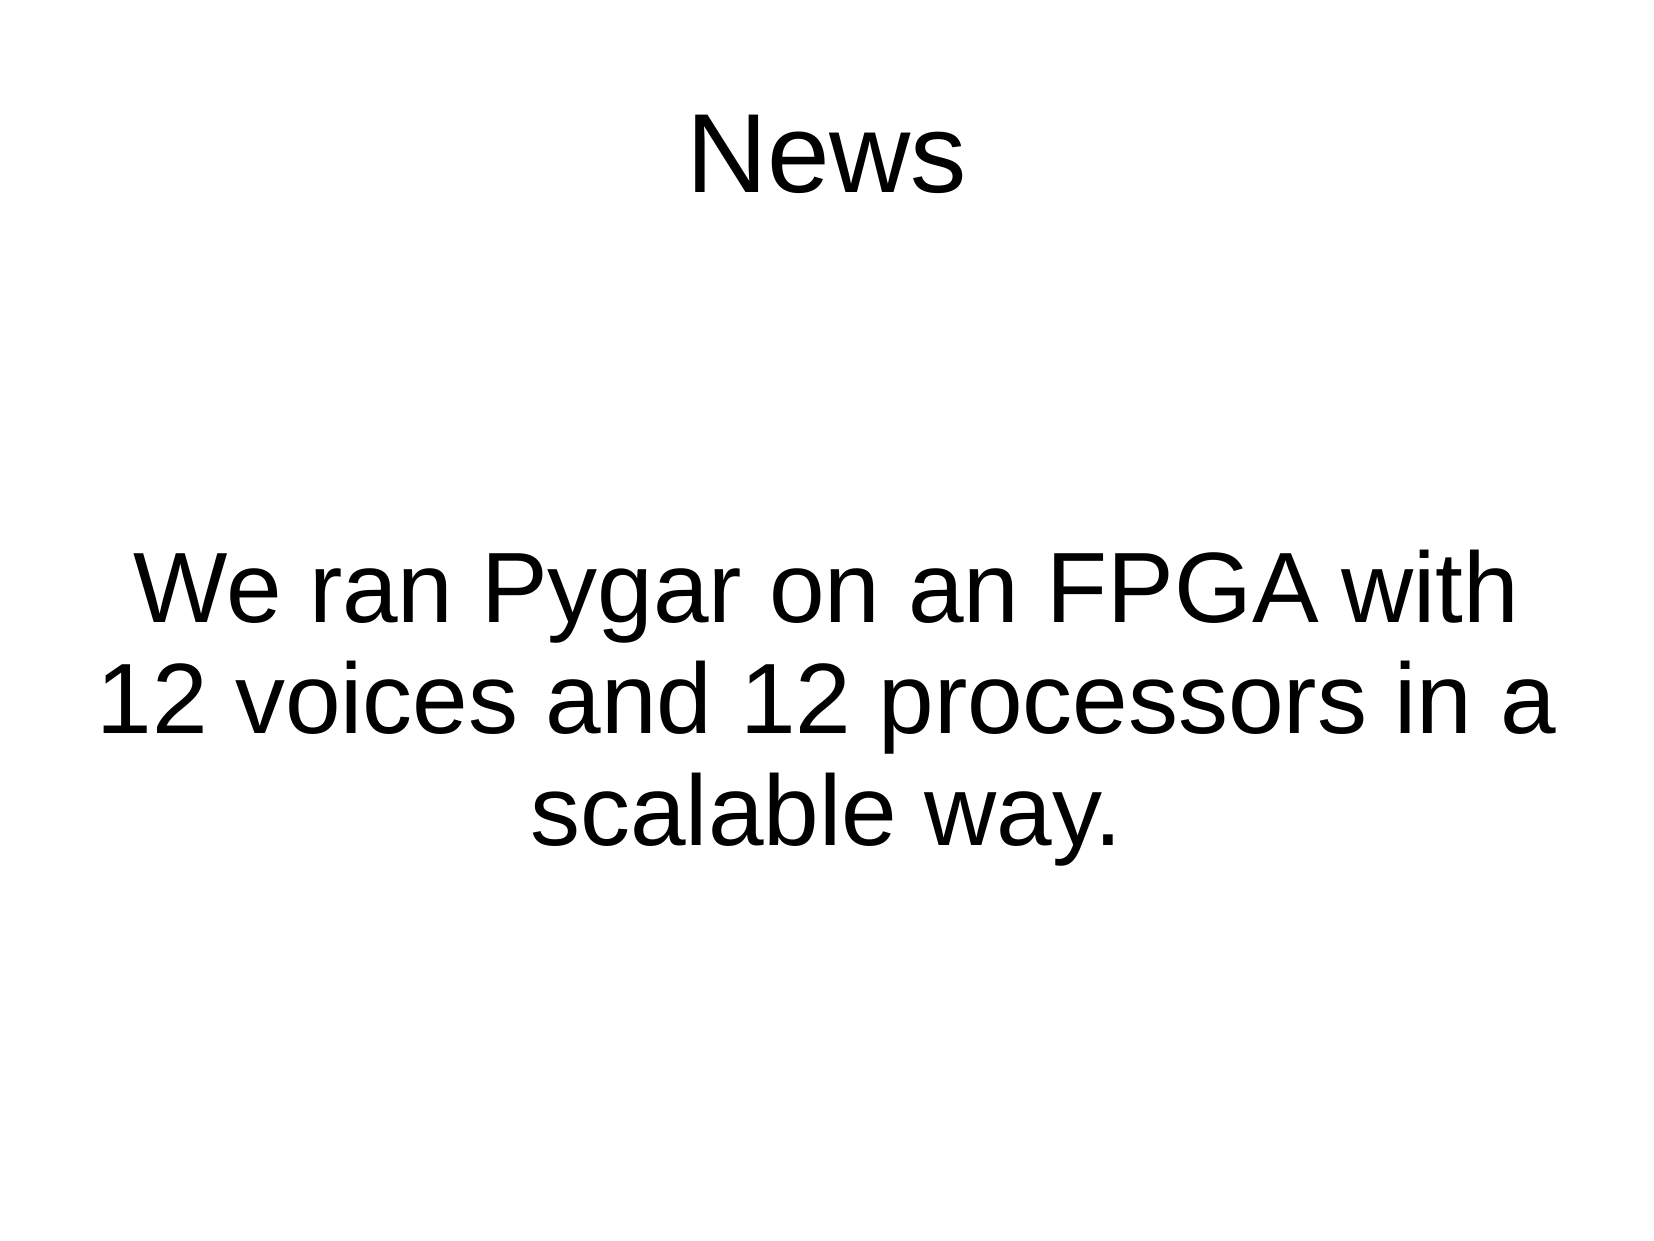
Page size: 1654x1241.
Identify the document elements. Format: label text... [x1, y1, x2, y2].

subtitle We ran Pygar on an FPGA with 12 voices and 12 processors in a scalable way. [82, 297, 1571, 1102]
title News [82, 56, 1571, 250]
